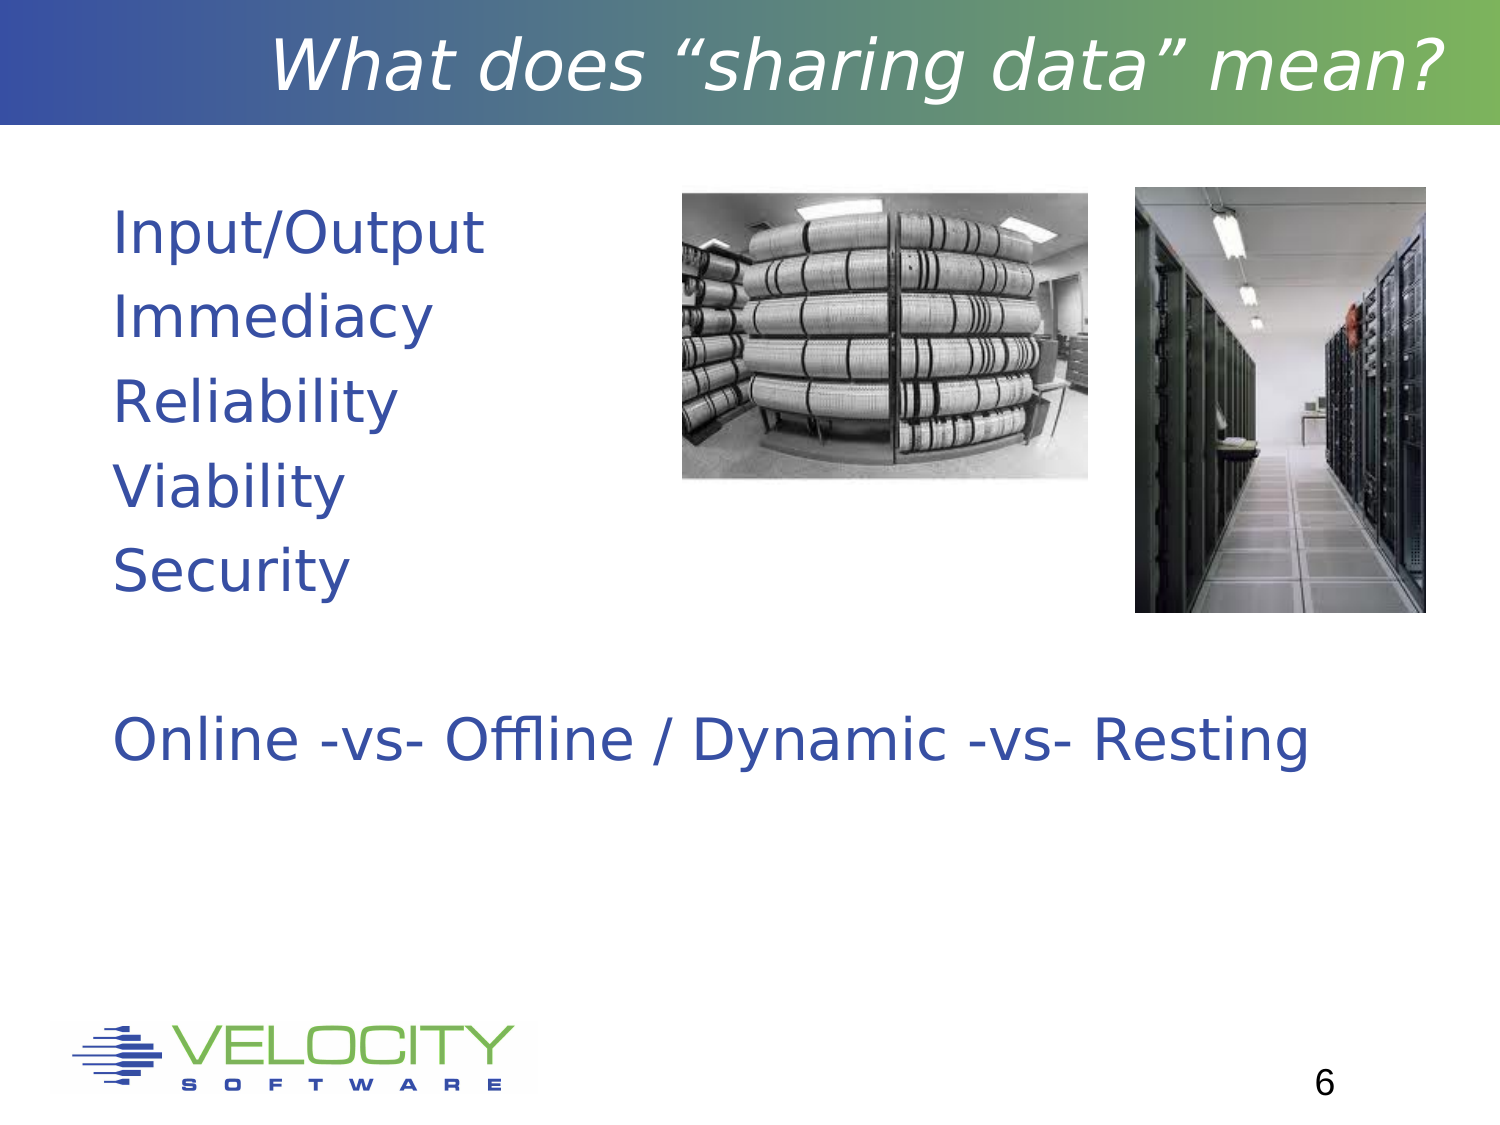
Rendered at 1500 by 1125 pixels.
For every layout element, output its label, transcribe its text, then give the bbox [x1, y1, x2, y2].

picture [50, 1021, 538, 1094]
picture [682, 184, 1088, 488]
title What does “sharing data” mean? [62, 12, 1463, 113]
picture [1135, 187, 1426, 613]
list Input/Output Immediacy Reliability Viability Security Online -vs- Offline / Dynamic -vs- Resting [70, 187, 1438, 988]
